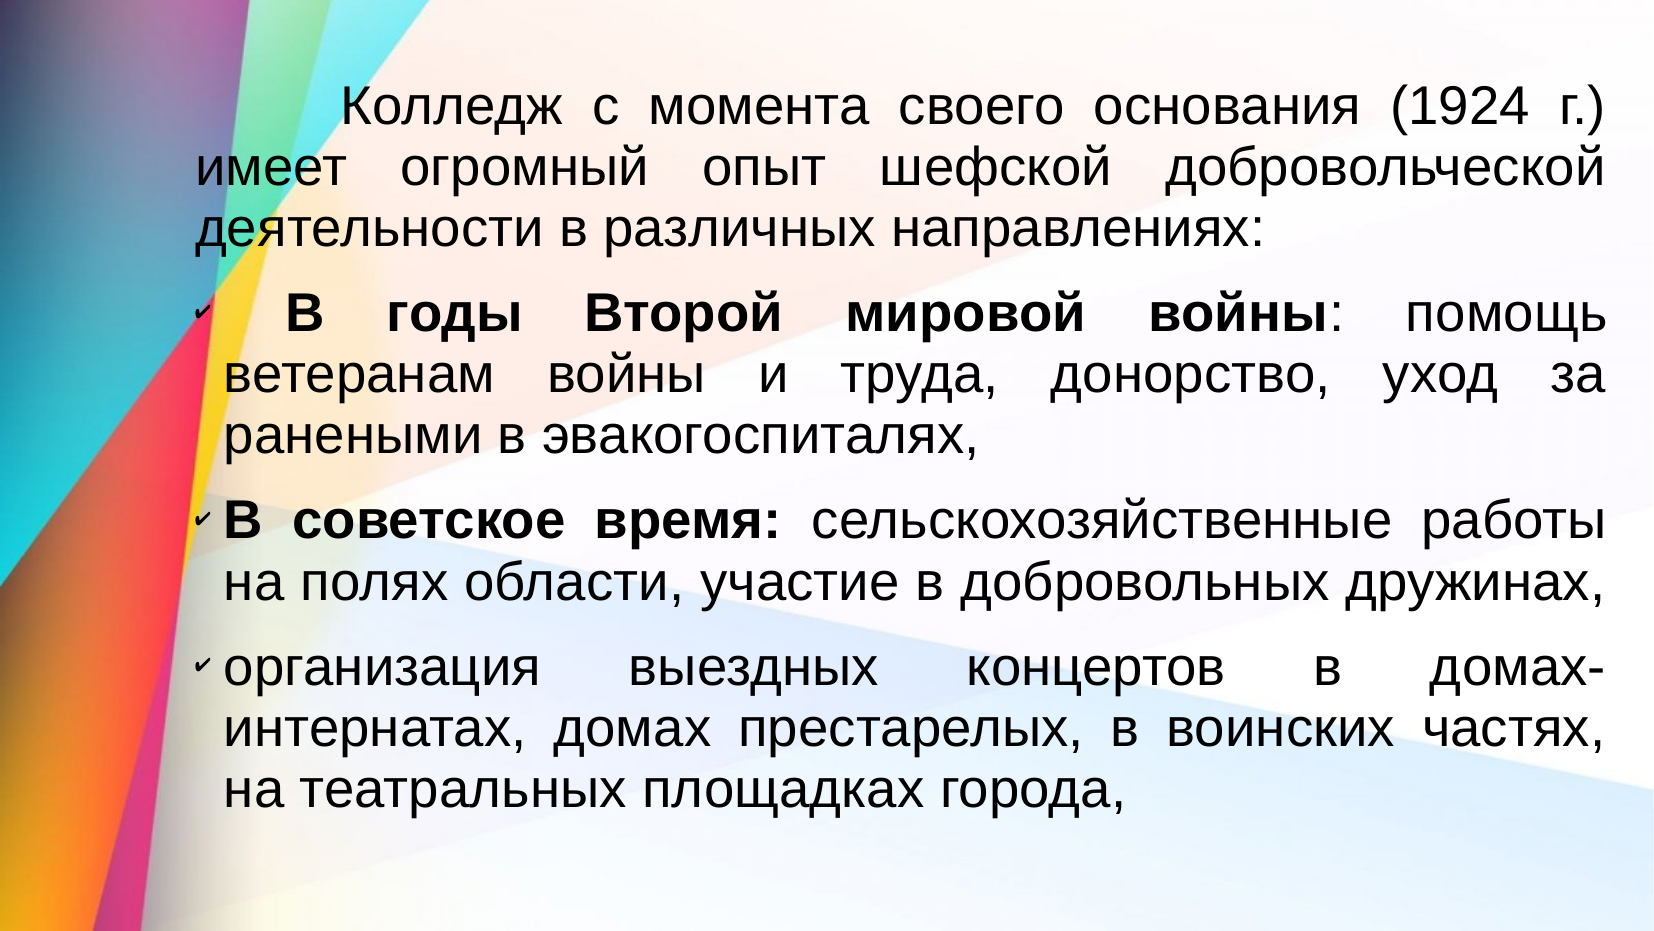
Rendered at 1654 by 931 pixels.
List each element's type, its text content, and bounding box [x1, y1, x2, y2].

list Колледж с момента своего основания (1924 г.) имеет огромный опыт шефской добровольческой деятельности в различных направлениях: В годы Второй мировой войны: помощь ветеранам войны и труда, донорство, уход за ранеными в эвакогоспиталях, В советское время: сельскохозяйственные работы на полях области, участие в добровольных дружинах, организация выездных концертов в домах-интернатах, домах престарелых, в воинских частях, на театральных площадках города, [195, 75, 1609, 886]
picture [0, 0, 1654, 931]
